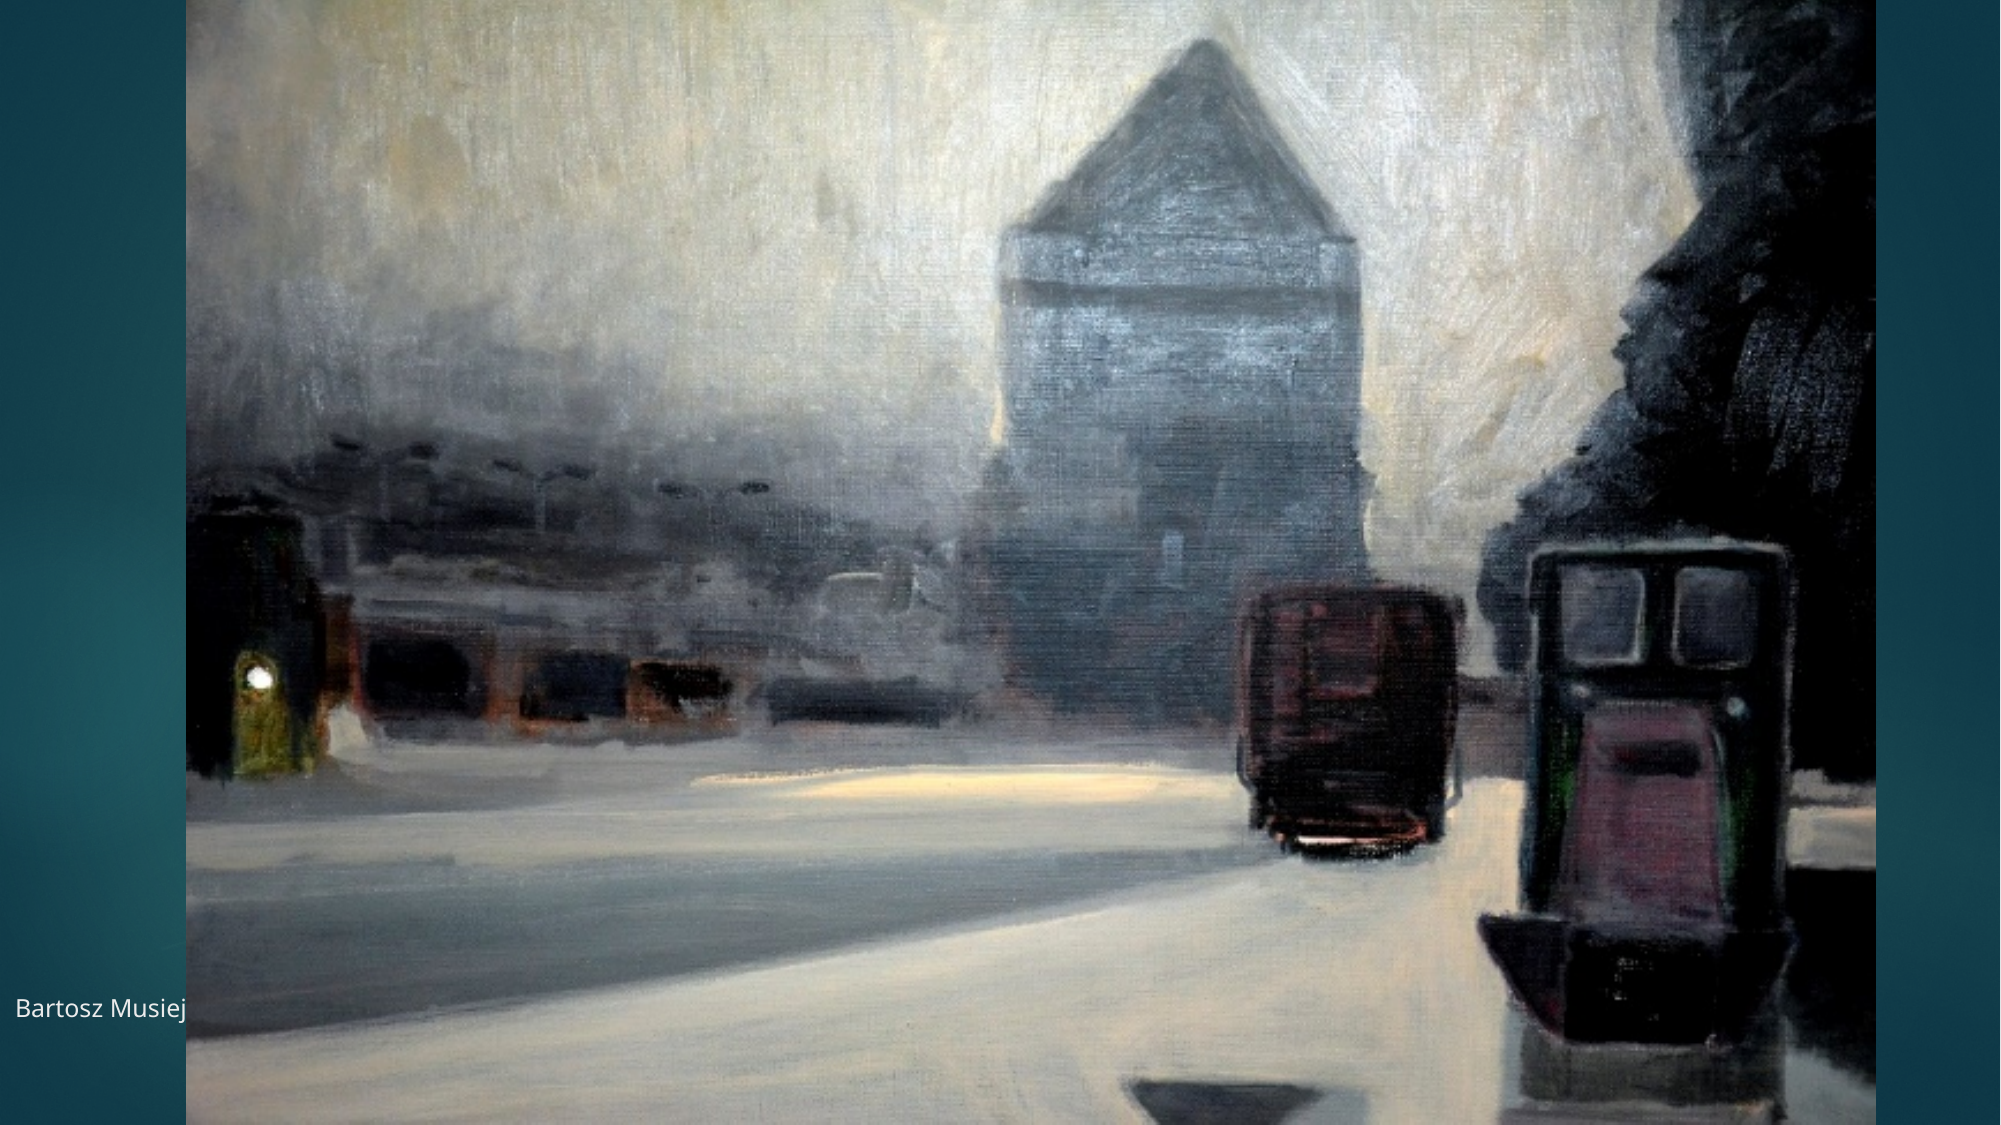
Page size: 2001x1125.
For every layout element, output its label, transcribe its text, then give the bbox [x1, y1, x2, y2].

picture [186, 0, 1876, 1125]
title Bartosz Musiej [0, 895, 186, 1125]
